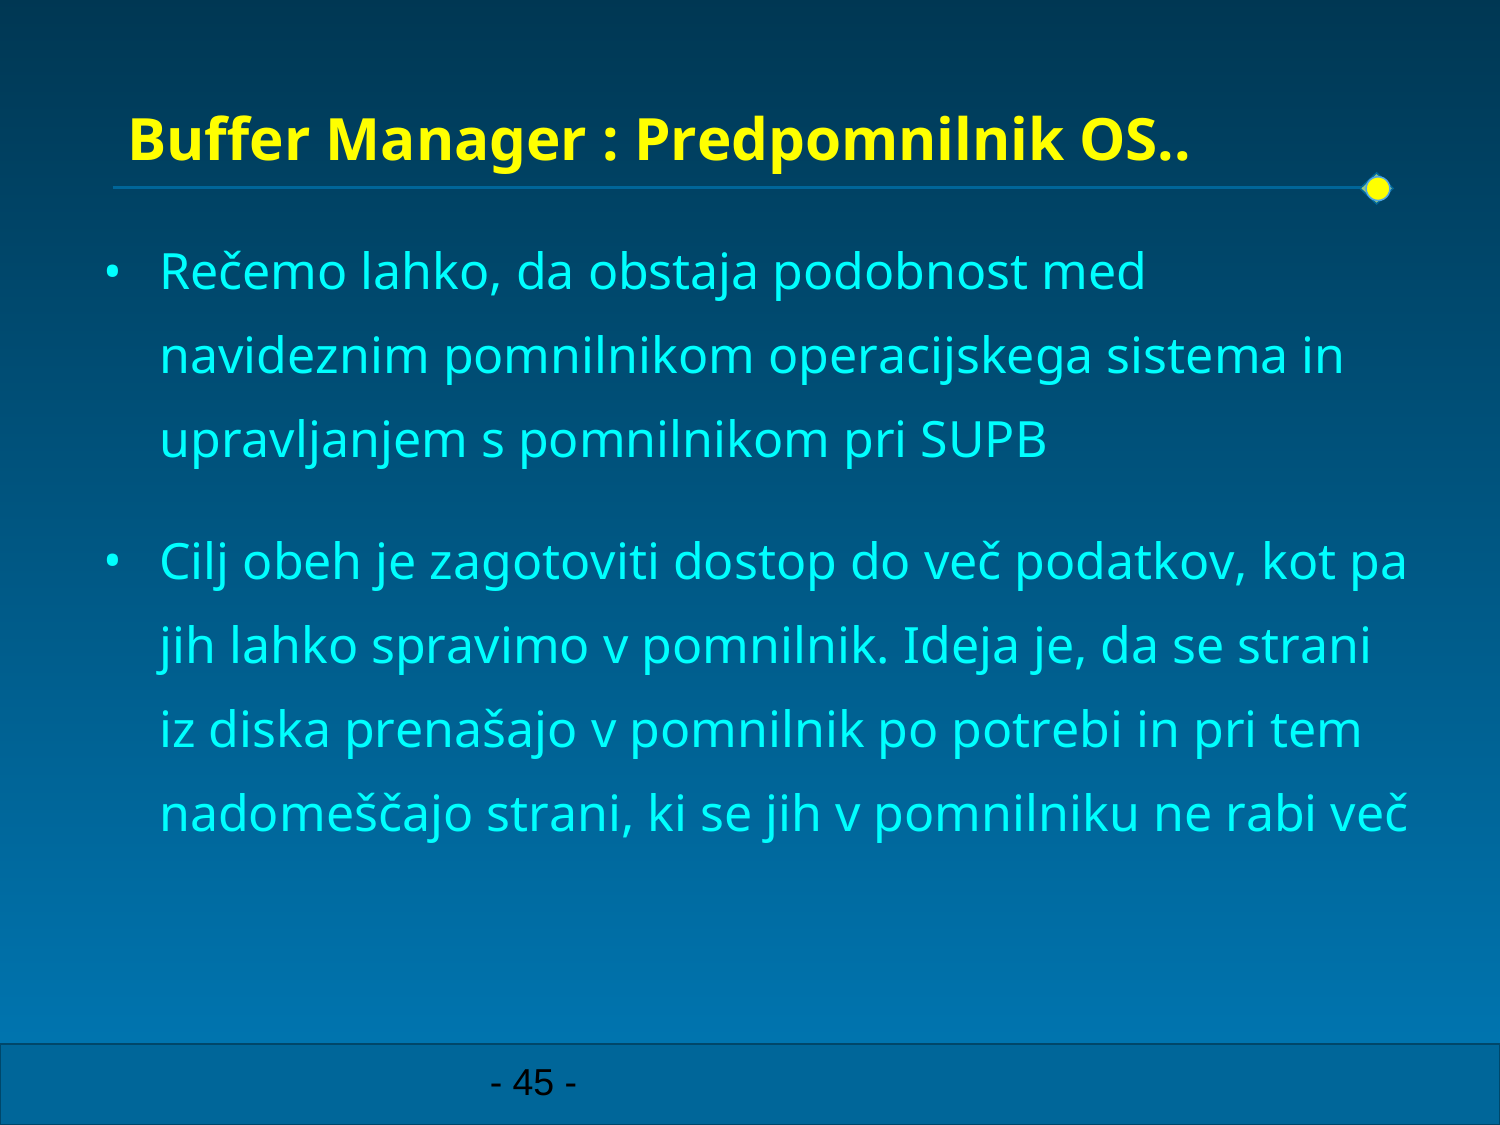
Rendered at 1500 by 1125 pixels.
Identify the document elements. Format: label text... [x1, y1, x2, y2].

list Rečemo lahko, da obstaja podobnost med navideznim pomnilnikom operacijskega sistema in upravljanjem s pomnilnikom pri SUPB Cilj obeh je zagotoviti dostop do več podatkov, kot pa jih lahko spravimo v pomnilnik. Ideja je, da se strani iz diska prenašajo v pomnilnik po potrebi in pri tem nadomeščajo strani, ki se jih v pomnilniku ne rabi več [88, 208, 1436, 1066]
title Buffer Manager : Predpomnilnik OS.. [112, 94, 1388, 181]
